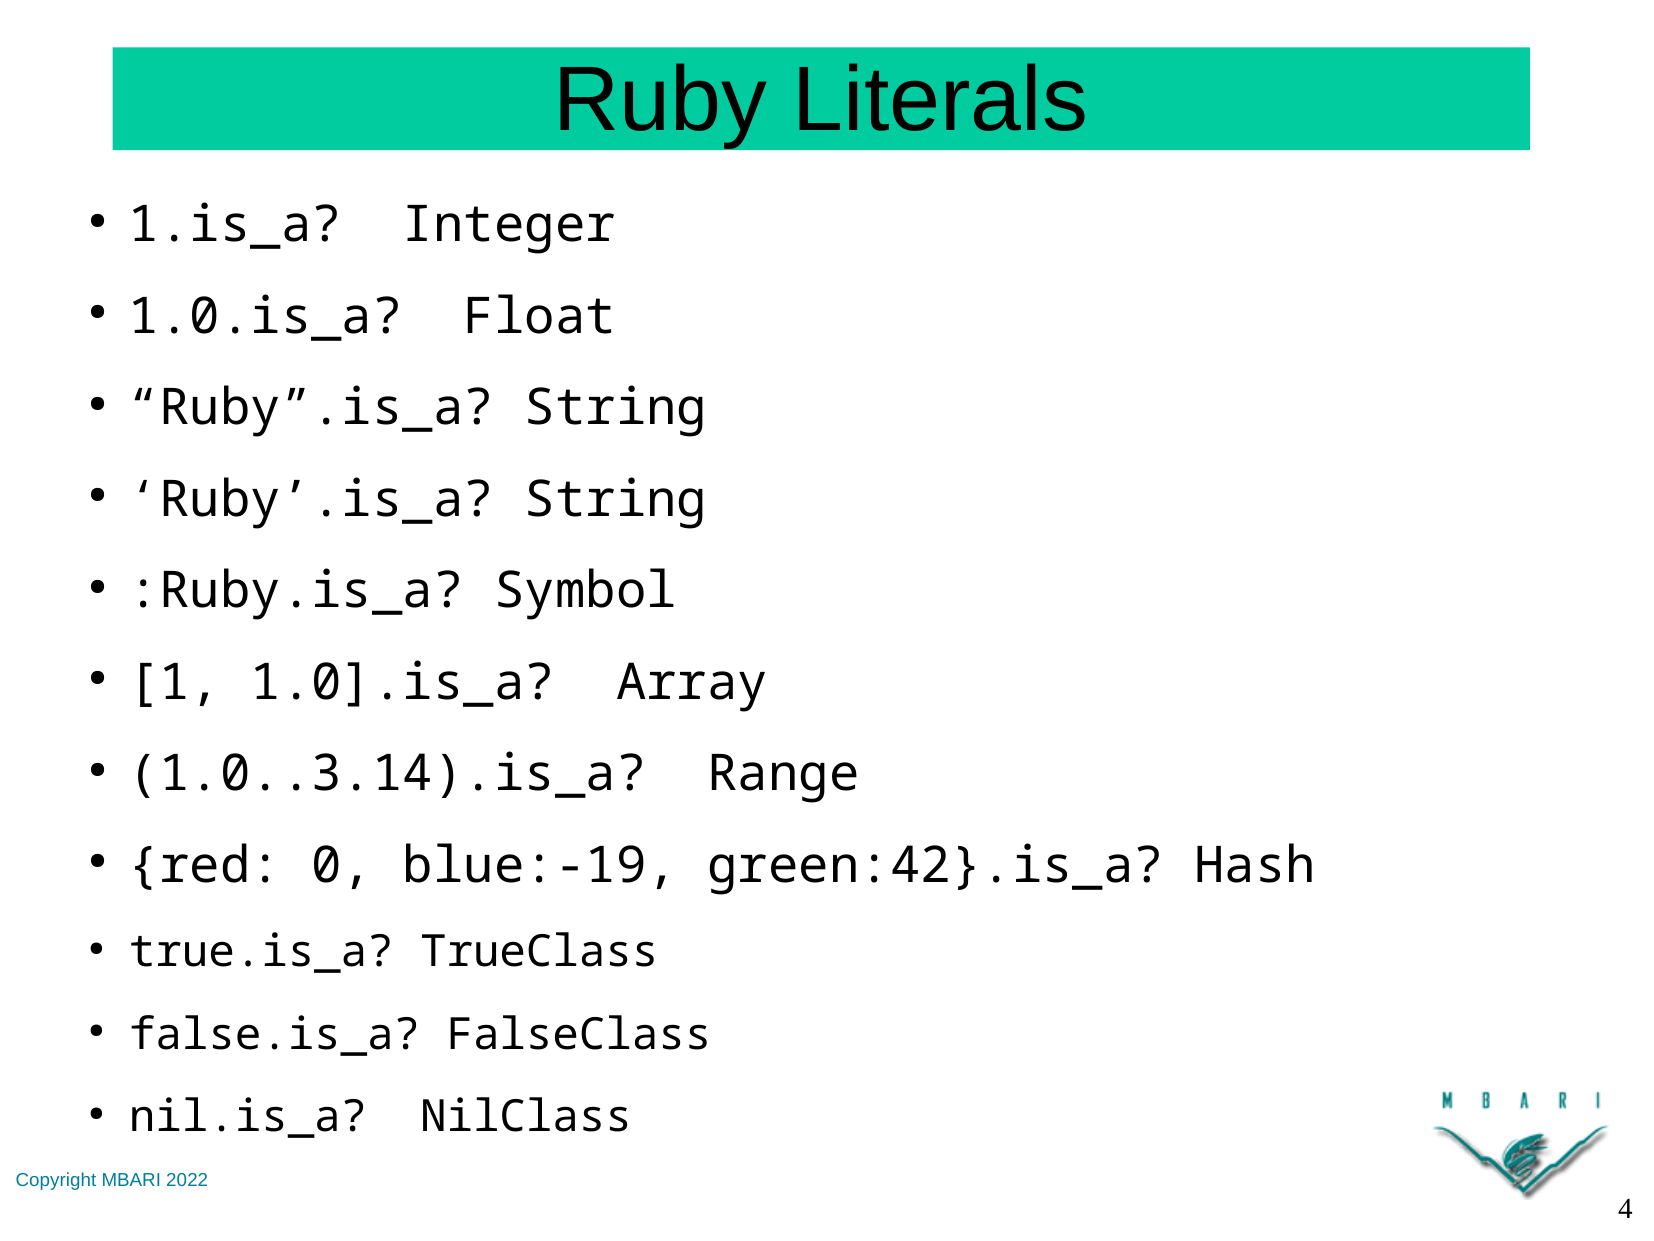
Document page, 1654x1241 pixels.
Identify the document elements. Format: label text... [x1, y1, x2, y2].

list 1.is_a? Integer 1.0.is_a? Float “Ruby”.is_a? String ‘Ruby’.is_a? String :Ruby.is_a? Symbol [1, 1.0].is_a? Array (1.0..3.14).is_a? Range {red: 0, blue:-19, green:42}.is_a? Hash true.is_a? TrueClass false.is_a? FalseClass nil.is_a? NilClass [75, 187, 1651, 1156]
title Ruby Literals [112, 47, 1530, 151]
picture [1426, 1156, 1613, 1200]
